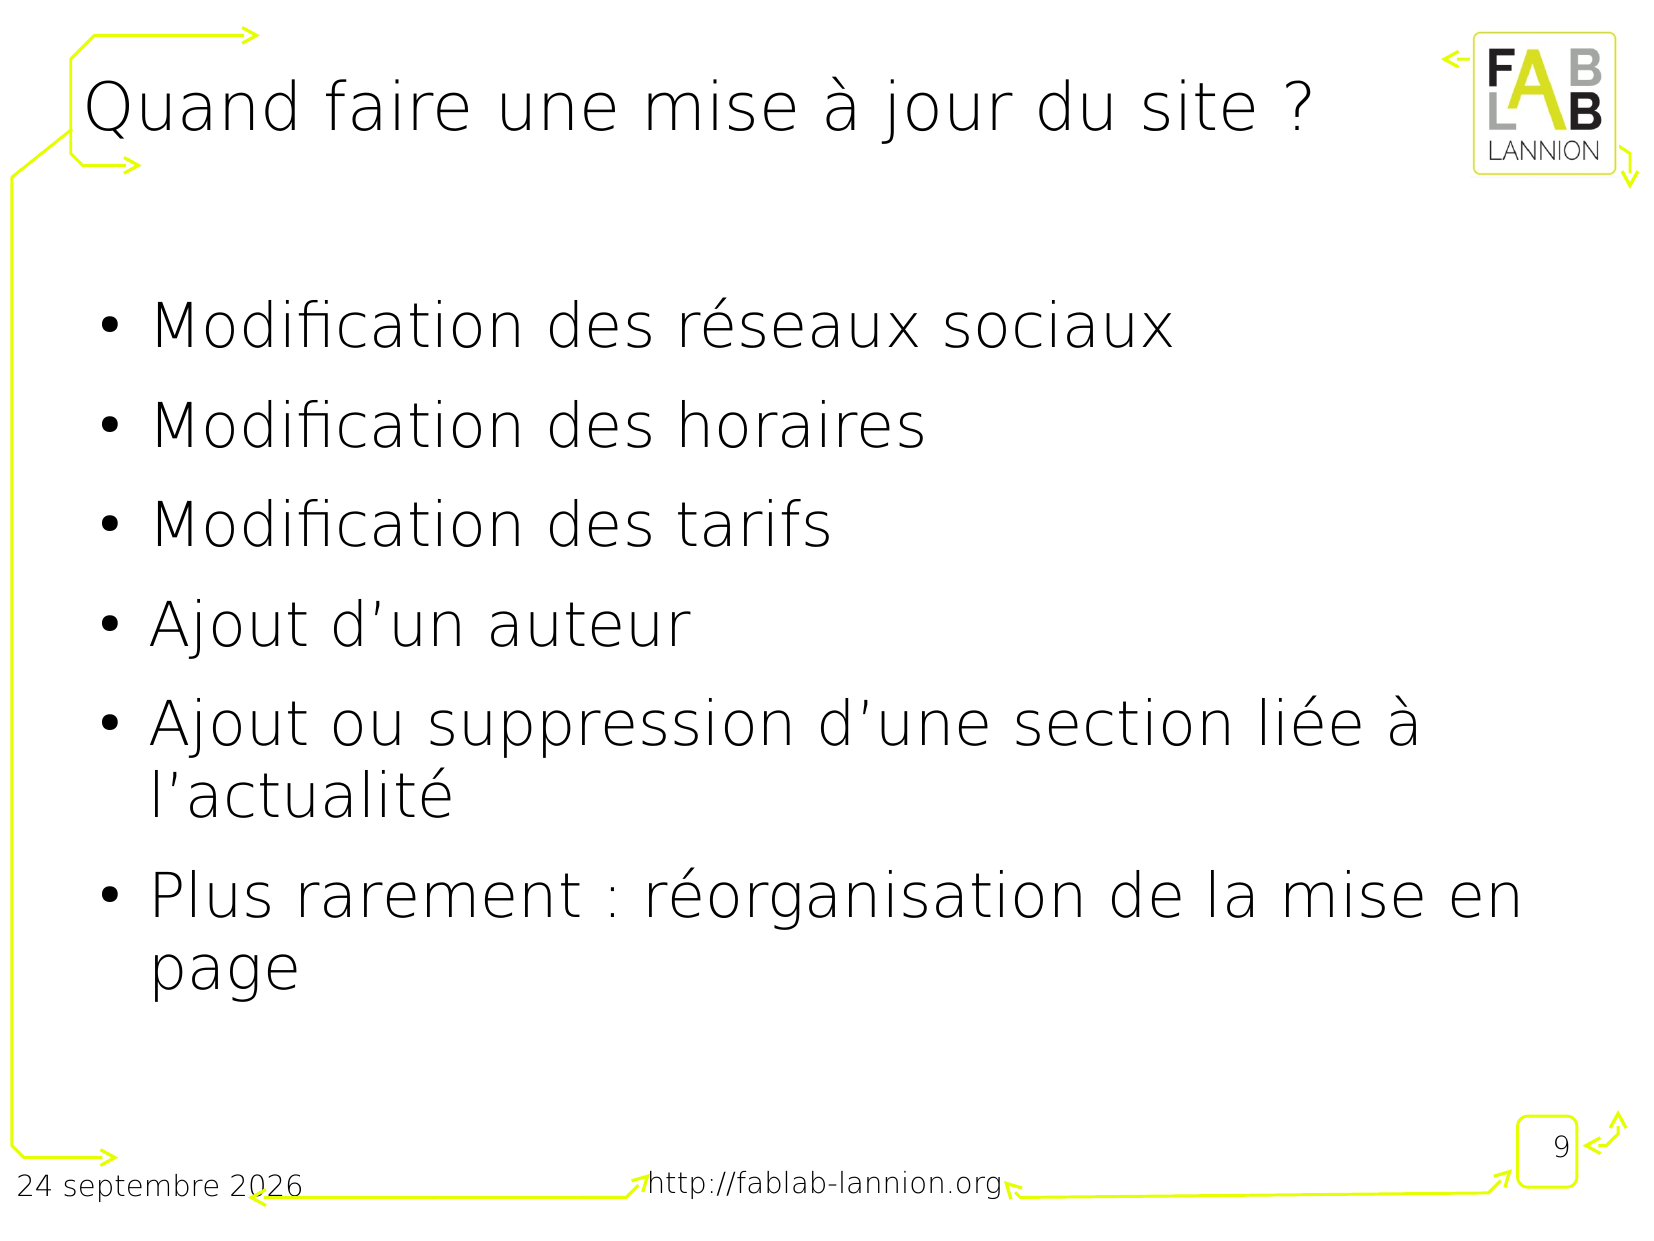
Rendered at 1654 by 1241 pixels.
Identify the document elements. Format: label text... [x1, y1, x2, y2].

picture [1470, 29, 1619, 178]
title Quand faire une mise à jour du site ? [82, 49, 1441, 166]
list Modification des réseaux sociaux Modification des horaires Modification des tarifs Ajout d’un auteur Ajout ou suppression d’une section liée à l’actualité Plus rarement : réorganisation de la mise en page [82, 290, 1571, 1010]
